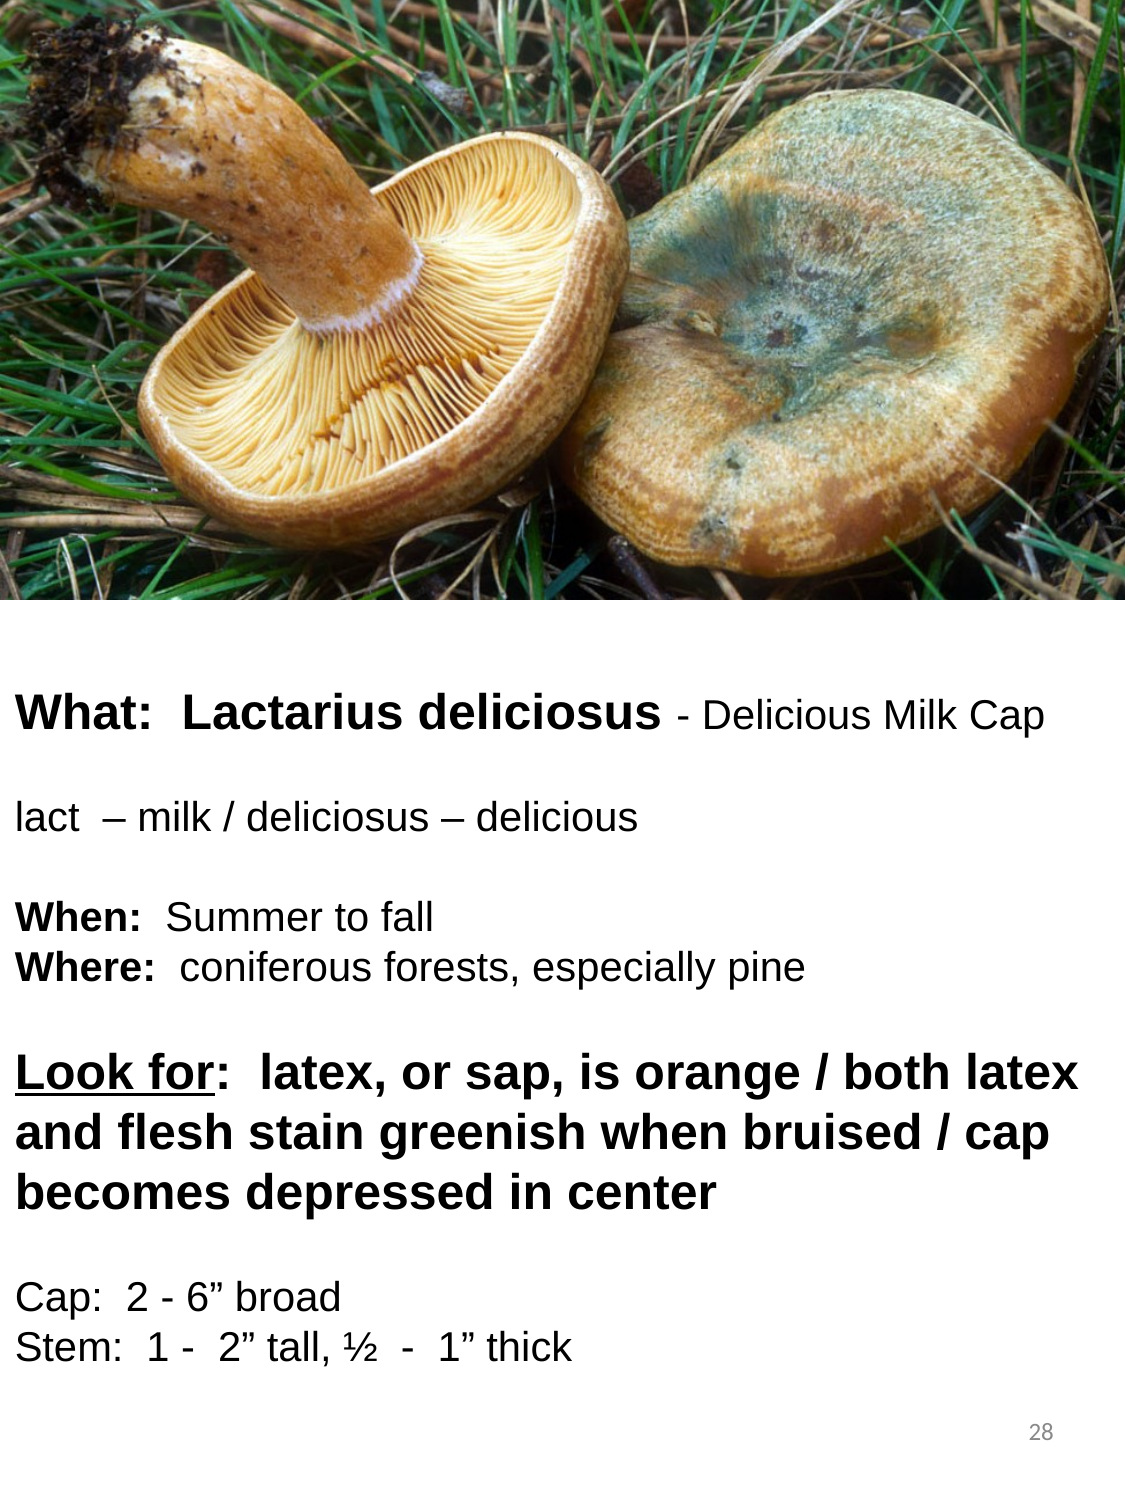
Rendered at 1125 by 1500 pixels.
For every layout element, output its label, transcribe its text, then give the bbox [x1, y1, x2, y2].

text_box <number> [806, 1428, 1069, 1471]
picture [0, 0, 1125, 600]
text_box What: Lactarius deliciosus - Delicious Milk Cap lact – milk / deliciosus – delicious When: Summer to fall Where: coniferous forests, especially pine Look for: latex, or sap, is orange / both latex and flesh stain greenish when bruised / cap becomes depressed in center Cap: 2 - 6” broad Stem: 1 - 2” tall, ½ - 1” thick [0, 672, 1125, 1428]
